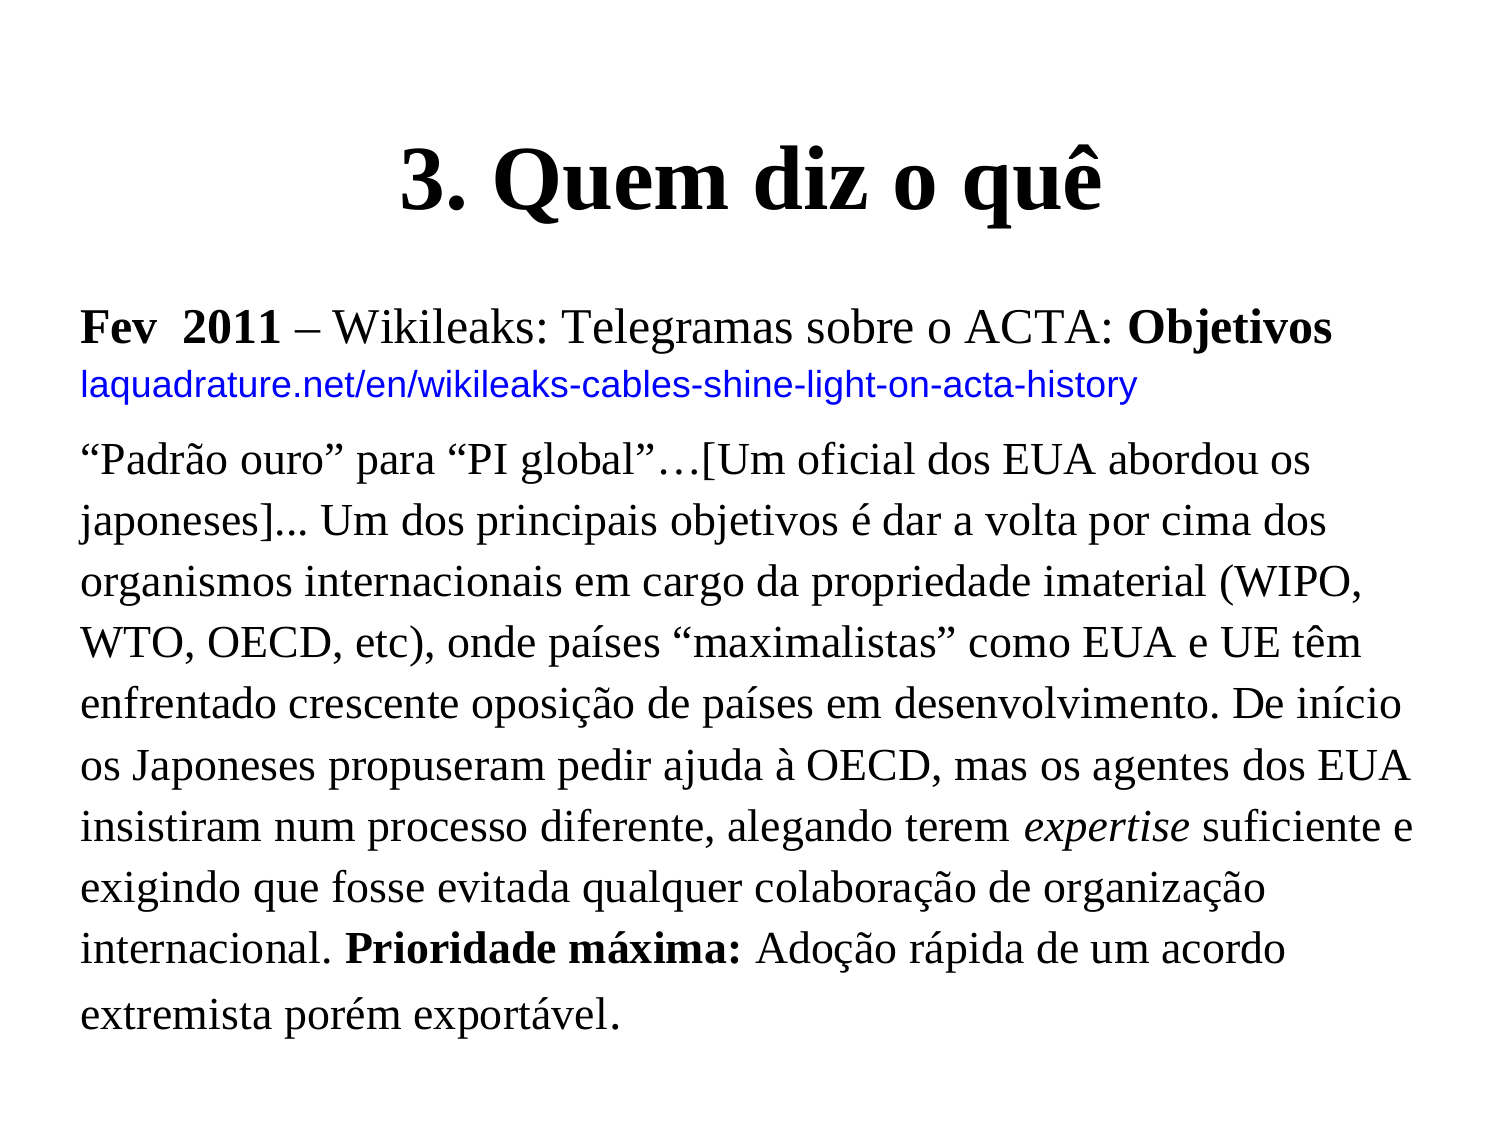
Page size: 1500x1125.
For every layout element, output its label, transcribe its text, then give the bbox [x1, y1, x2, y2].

text_box Fev 2011 – Wikileaks: Telegramas sobre o ACTA: Objetivos laquadrature.net/en/wikileaks-cables-shine-light-on-acta-history “Padrão ouro” para “PI global”…[Um oficial dos EUA abordou os japoneses]... Um dos principais objetivos é dar a volta por cima dos organismos internacionais em cargo da propriedade imaterial (WIPO, WTO, OECD, etc), onde países “maximalistas” como EUA e UE têm enfrentado crescente oposição de países em desenvolvimento. De início os Japoneses propuseram pedir ajuda à OECD, mas os agentes dos EUA insistiram num processo diferente, alegando terem expertise suficiente e exigindo que fosse evitada qualquer colaboração de organização internacional. Prioridade máxima: Adoção rápida de um acordo extremista porém exportável. [65, 280, 1430, 1048]
title 3. Quem diz o quê [87, 52, 1416, 280]
